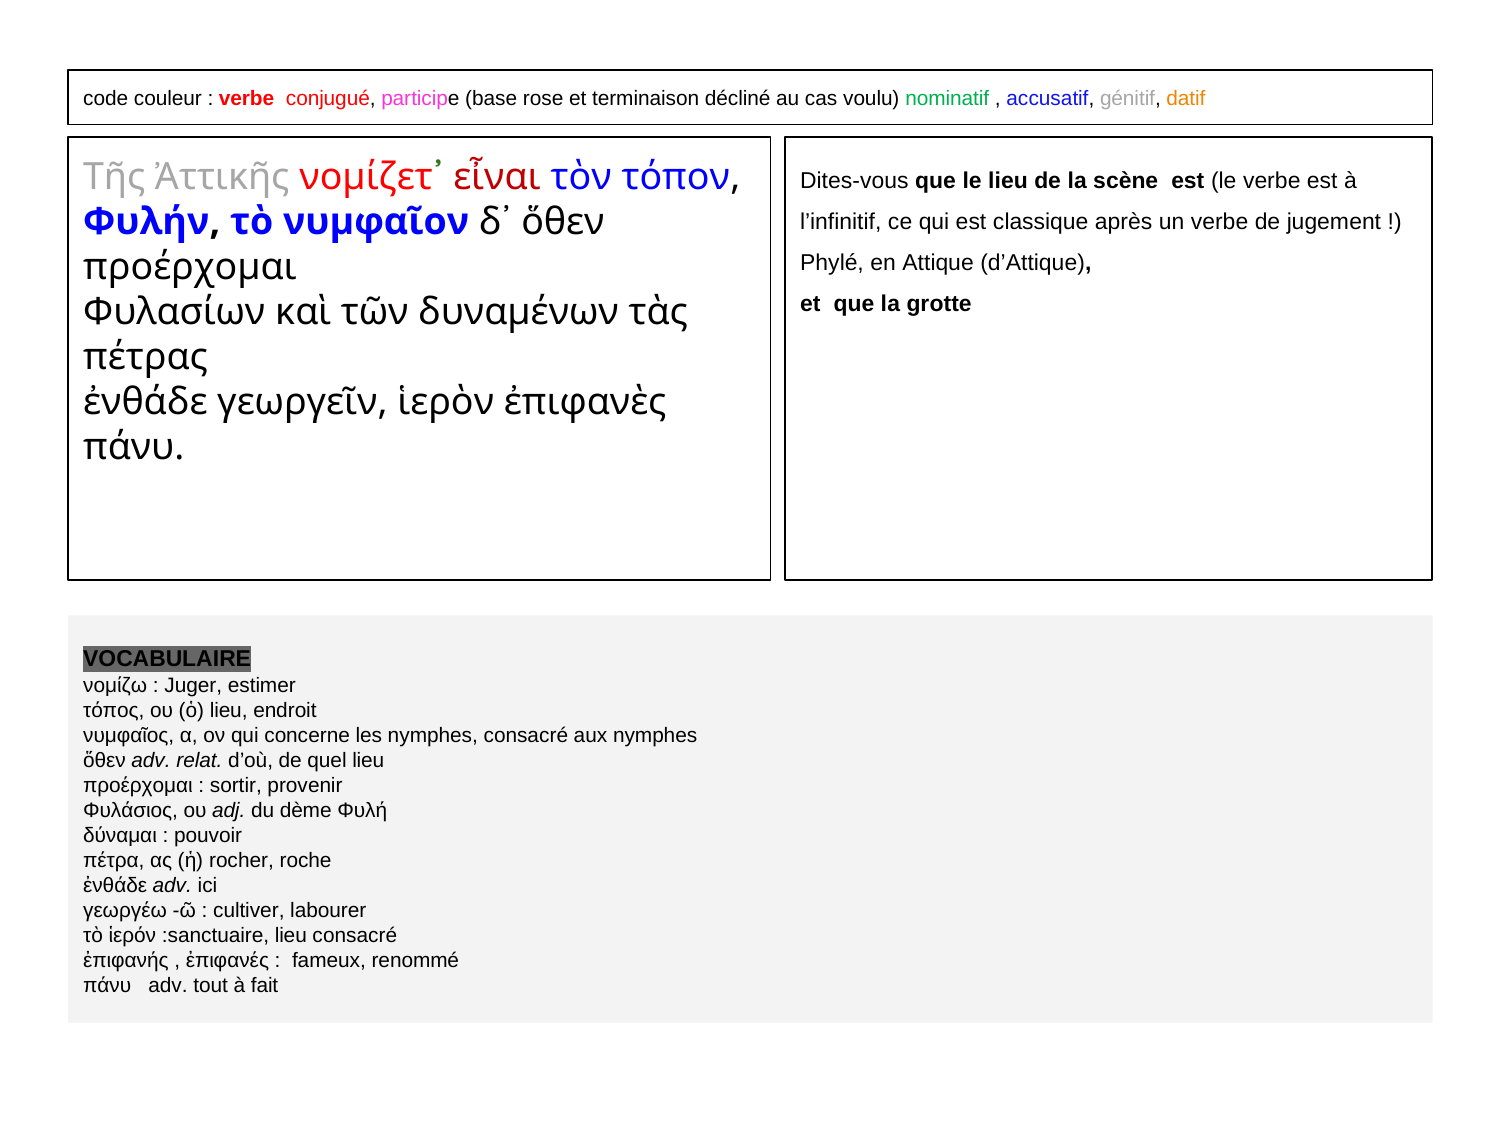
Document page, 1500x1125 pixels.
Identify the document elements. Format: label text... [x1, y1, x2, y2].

text_box Τῆς Ἀττικῆς νομίζετ᾽ εἶναι τὸν τόπον, Φυλήν, τὸ νυμφαῖον δ᾽ ὅθεν προέρχομαι Φυλασίων καὶ τῶν δυναμένων τὰς πέτρας ἐνθάδε γεωργεῖν, ἱερὸν ἐπιφανὲς πάνυ. [68, 136, 771, 581]
text_box VOCABULAIRE νομίζω : Juger, estimer τόπος, ου (ὁ) lieu, endroit νυμφαῖος, α, ον qui concerne les nymphes, consacré aux nymphes ὅθεν adv. relat. d’où, de quel lieu προέρχομαι : sortir, provenir Φυλάσιος, ου adj. du dème Φυλή δύναμαι : pouvoir πέτρα, ας (ἡ) rocher, roche ἐνθάδε adv. ici γεωργέω -ῶ : cultiver, labourer τὸ ἱερόν :sanctuaire, lieu consacré ἐπιφανής , ἐπιφανές : fameux, renommé πάνυ adv. tout à fait [68, 615, 1433, 1023]
text_box Dites-vous que le lieu de la scène est (le verbe est à l’infinitif, ce qui est classique après un verbe de jugement !) Phylé, en Attique (d’Attique), et que la grotte [785, 136, 1432, 581]
text_box code couleur : verbe conjugué, participe (base rose et terminaison décliné au cas voulu) nominatif , accusatif, génitif, datif [68, 70, 1433, 125]
